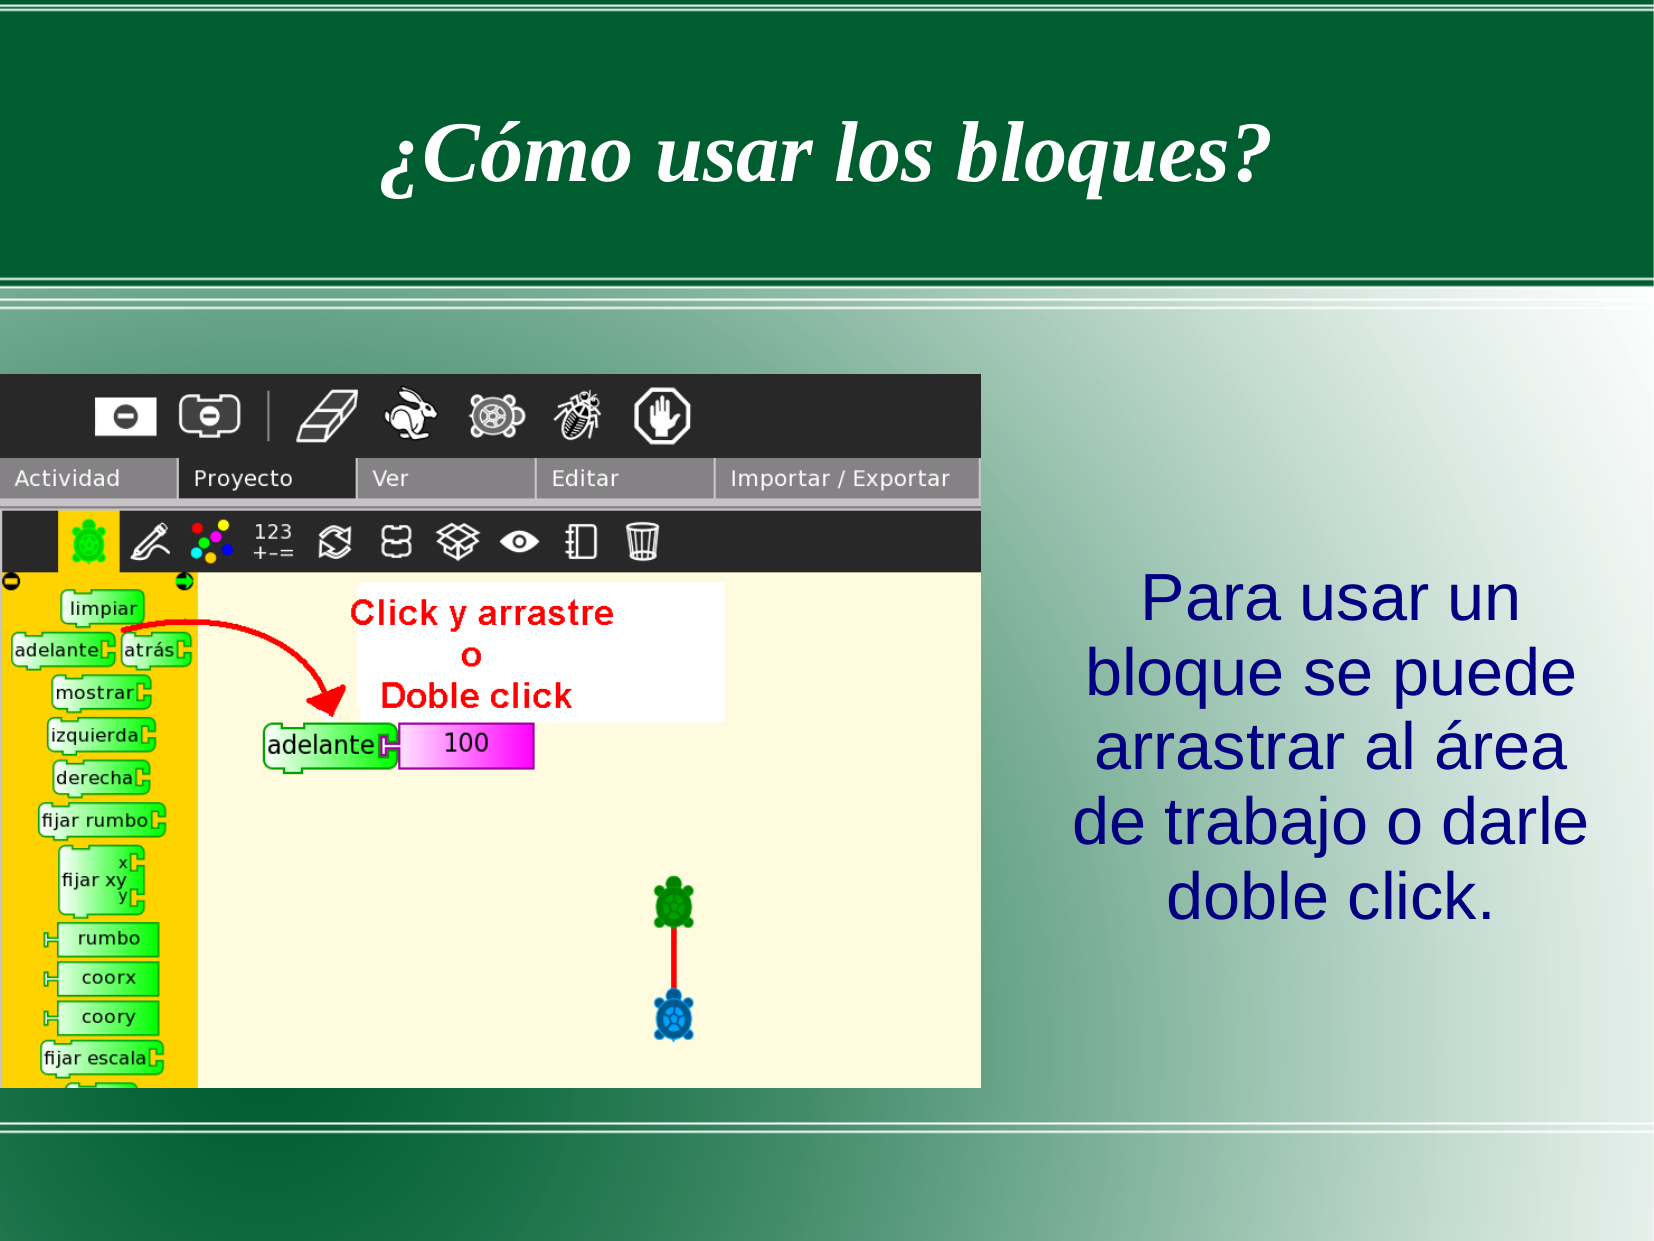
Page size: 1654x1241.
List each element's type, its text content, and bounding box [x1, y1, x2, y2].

title ¿Cómo usar los bloques? [82, 49, 1571, 257]
picture [0, 0, 1654, 1241]
subtitle Para usar un bloque se puede arrastrar al área de trabajo o darle doble click. [1050, 337, 1613, 1156]
